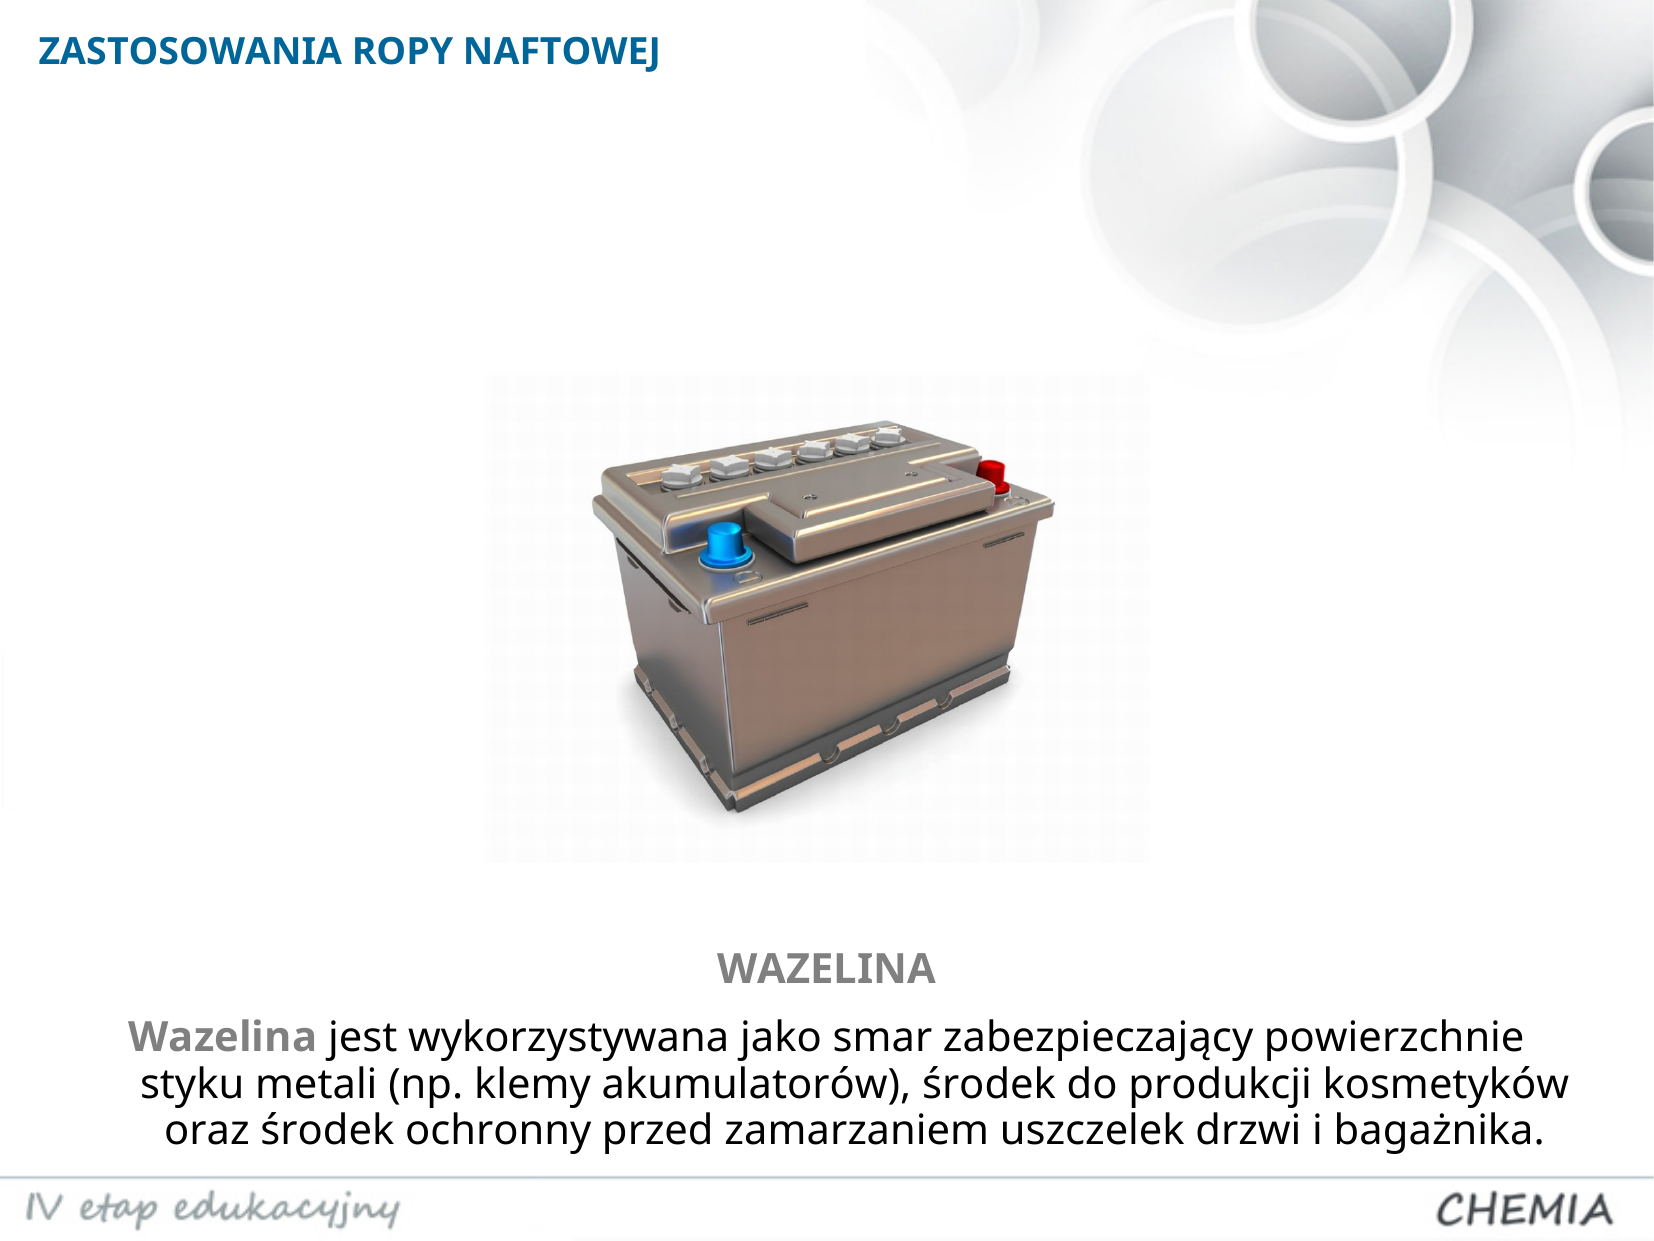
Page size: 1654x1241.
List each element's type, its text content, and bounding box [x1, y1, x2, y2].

list Wazelina jest wykorzystywana jako smar zabezpieczający powierzchnie styku metali (np. klemy akumulatorów), środek do produkcji kosmetyków oraz środek ochronny przed zamarzaniem uszczelek drzwi i bagażnika. [82, 1009, 1571, 1164]
text_box WAZELINA [614, 939, 1040, 1001]
text_box ZASTOSOWANIA ROPY NAFTOWEJ [23, 23, 1276, 81]
picture [0, 0, 1654, 1241]
